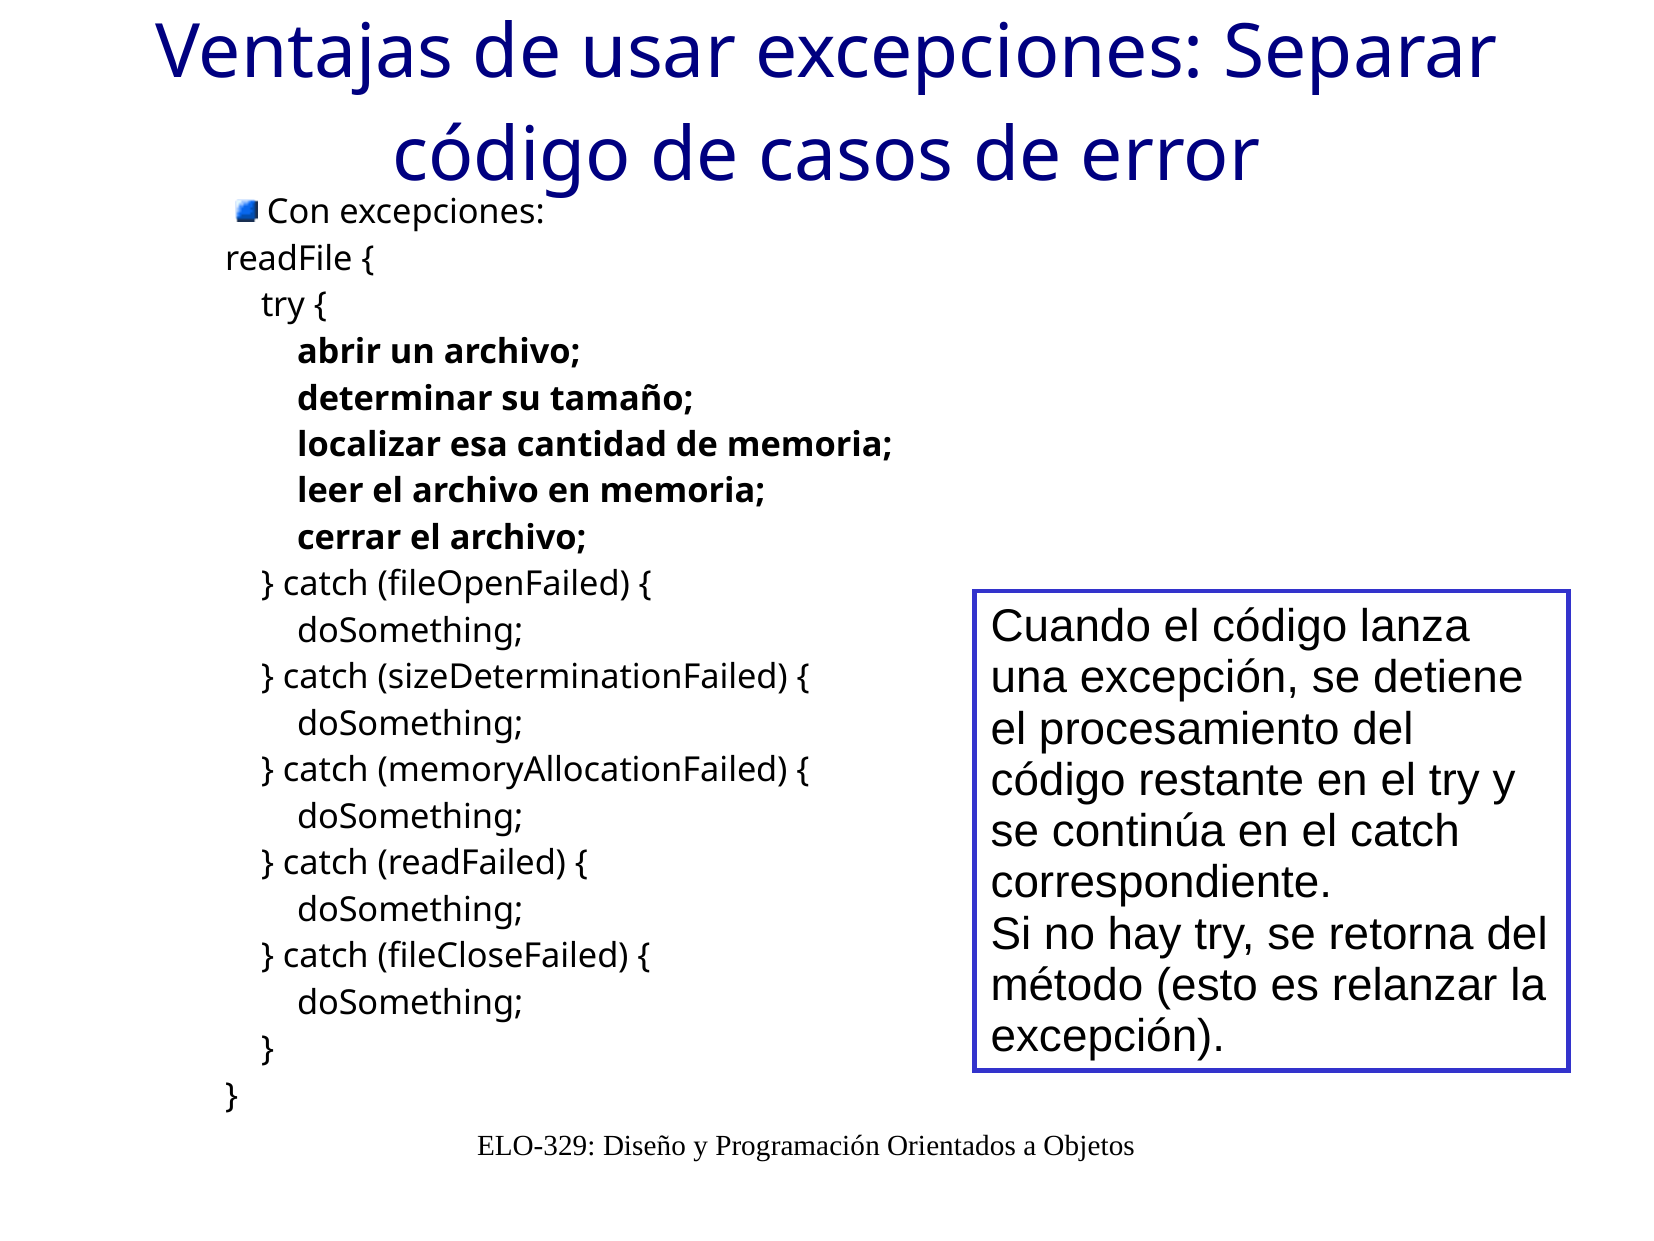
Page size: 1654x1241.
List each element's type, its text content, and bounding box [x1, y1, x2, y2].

title Ventajas de usar excepciones: Separar código de casos de error [82, 17, 1571, 183]
list Con excepciones: readFile { try { abrir un archivo; determinar su tamaño; localizar esa cantidad de memoria; leer el archivo en memoria; cerrar el archivo; } catch (fileOpenFailed) { doSomething; } catch (sizeDeterminationFailed) { doSomething; } catch (memoryAllocationFailed) { doSomething; } catch (readFailed) { doSomething; } catch (fileCloseFailed) { doSomething; } } [225, 187, 1571, 1126]
text_box Cuando el código lanza una excepción, se detiene el procesamiento del código restante en el try y se continúa en el catch correspondiente. Si no hay try, se retorna del método (esto es relanzar la excepción). [974, 590, 1569, 1071]
